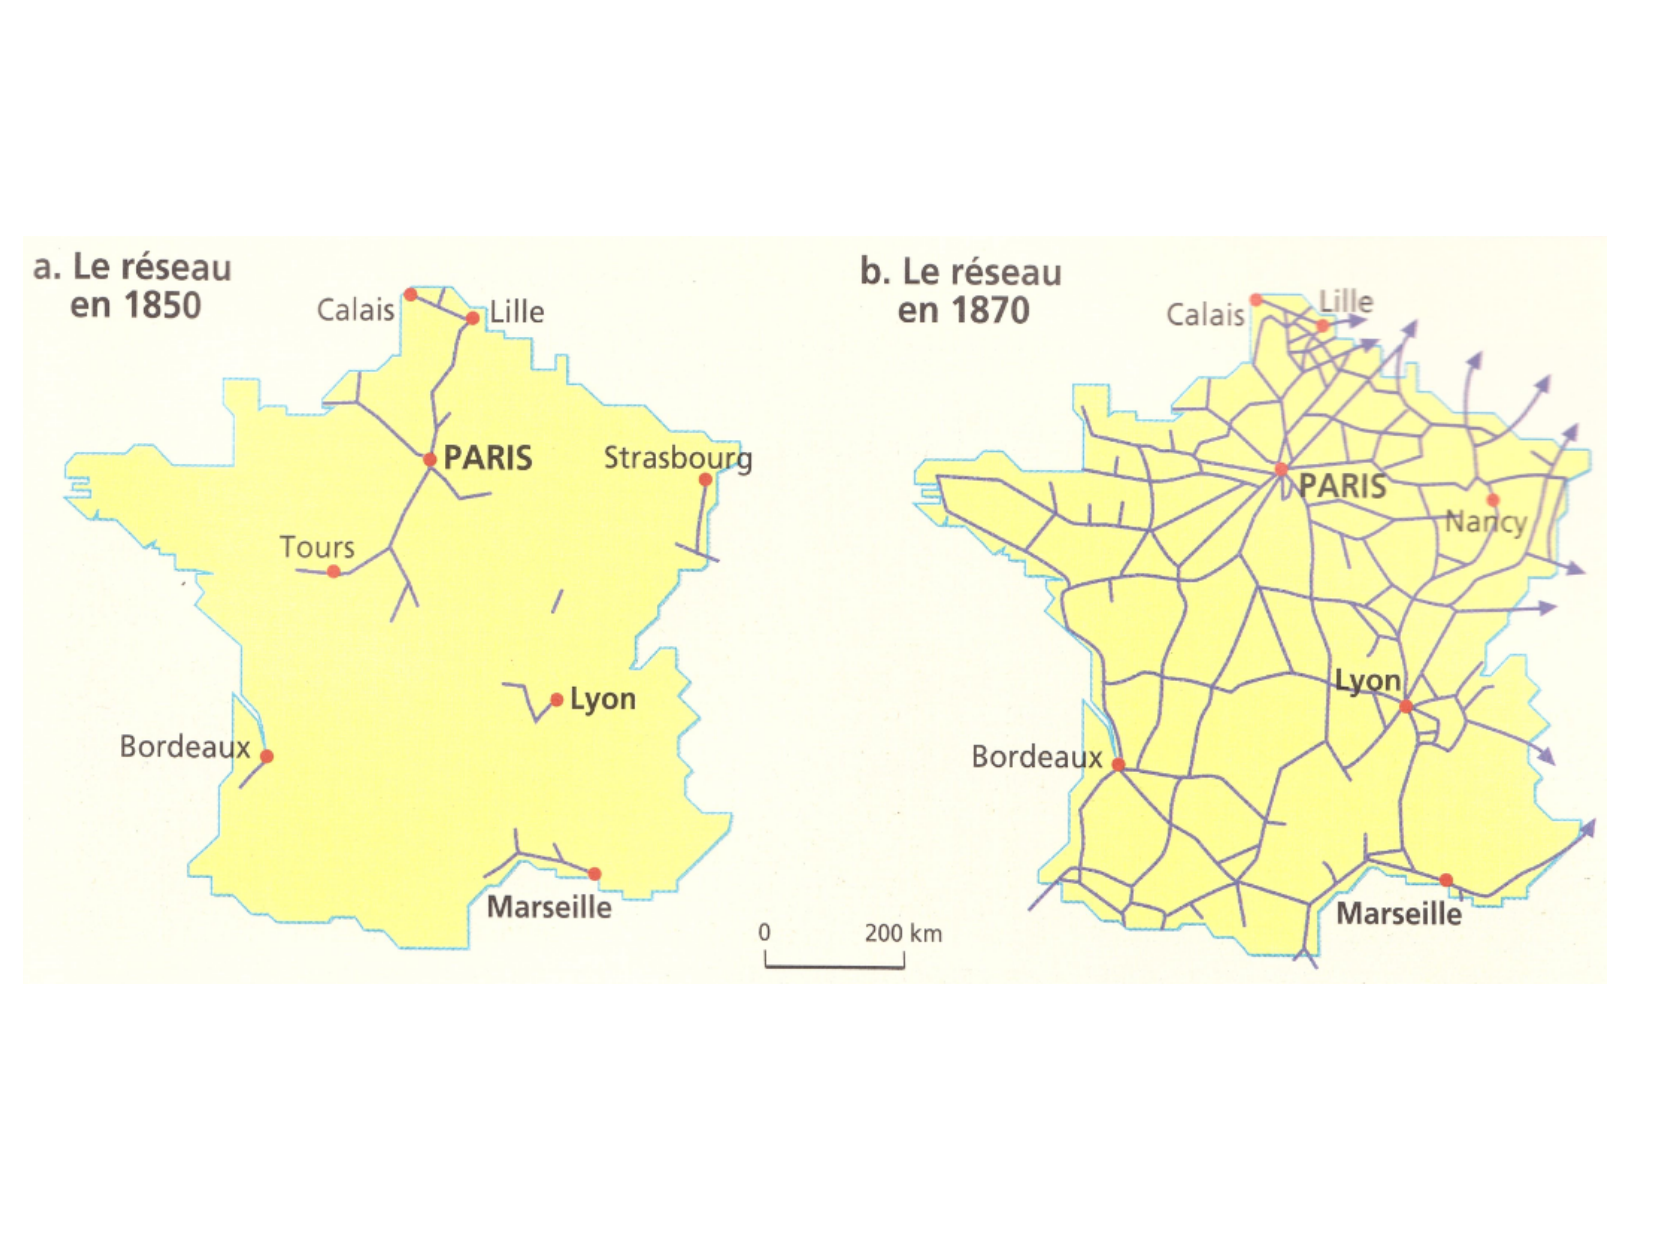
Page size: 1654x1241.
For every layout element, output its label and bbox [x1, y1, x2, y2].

picture [23, 236, 1607, 984]
